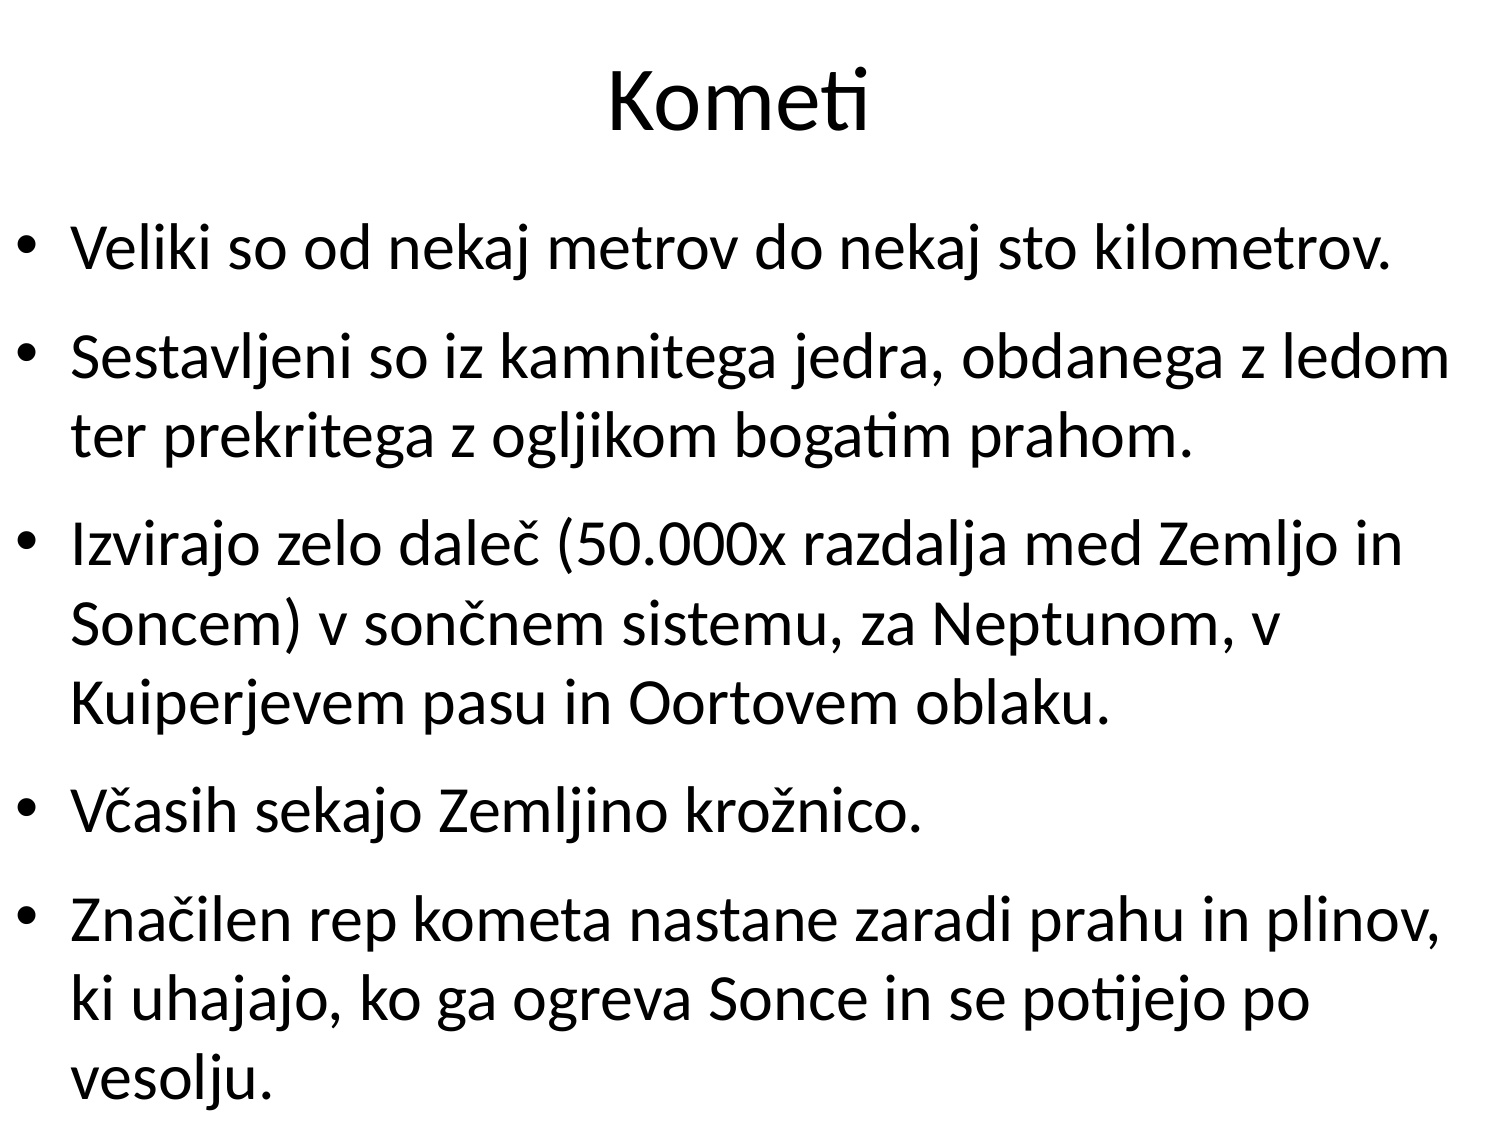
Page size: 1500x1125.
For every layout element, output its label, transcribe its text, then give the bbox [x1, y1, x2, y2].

title Kometi [64, 0, 1415, 188]
list Veliki so od nekaj metrov do nekaj sto kilometrov. Sestavljeni so iz kamnitega jedra, obdanega z ledom ter prekritega z ogljikom bogatim prahom. Izvirajo zelo daleč (50.000x razdalja med Zemljo in Soncem) v sončnem sistemu, za Neptunom, v Kuiperjevem pasu in Oortovem oblaku. Včasih sekajo Zemljino krožnico. Značilen rep kometa nastane zaradi prahu in plinov, ki uhajajo, ko ga ogreva Sonce in se potijejo po vesolju. [0, 196, 1500, 1125]
